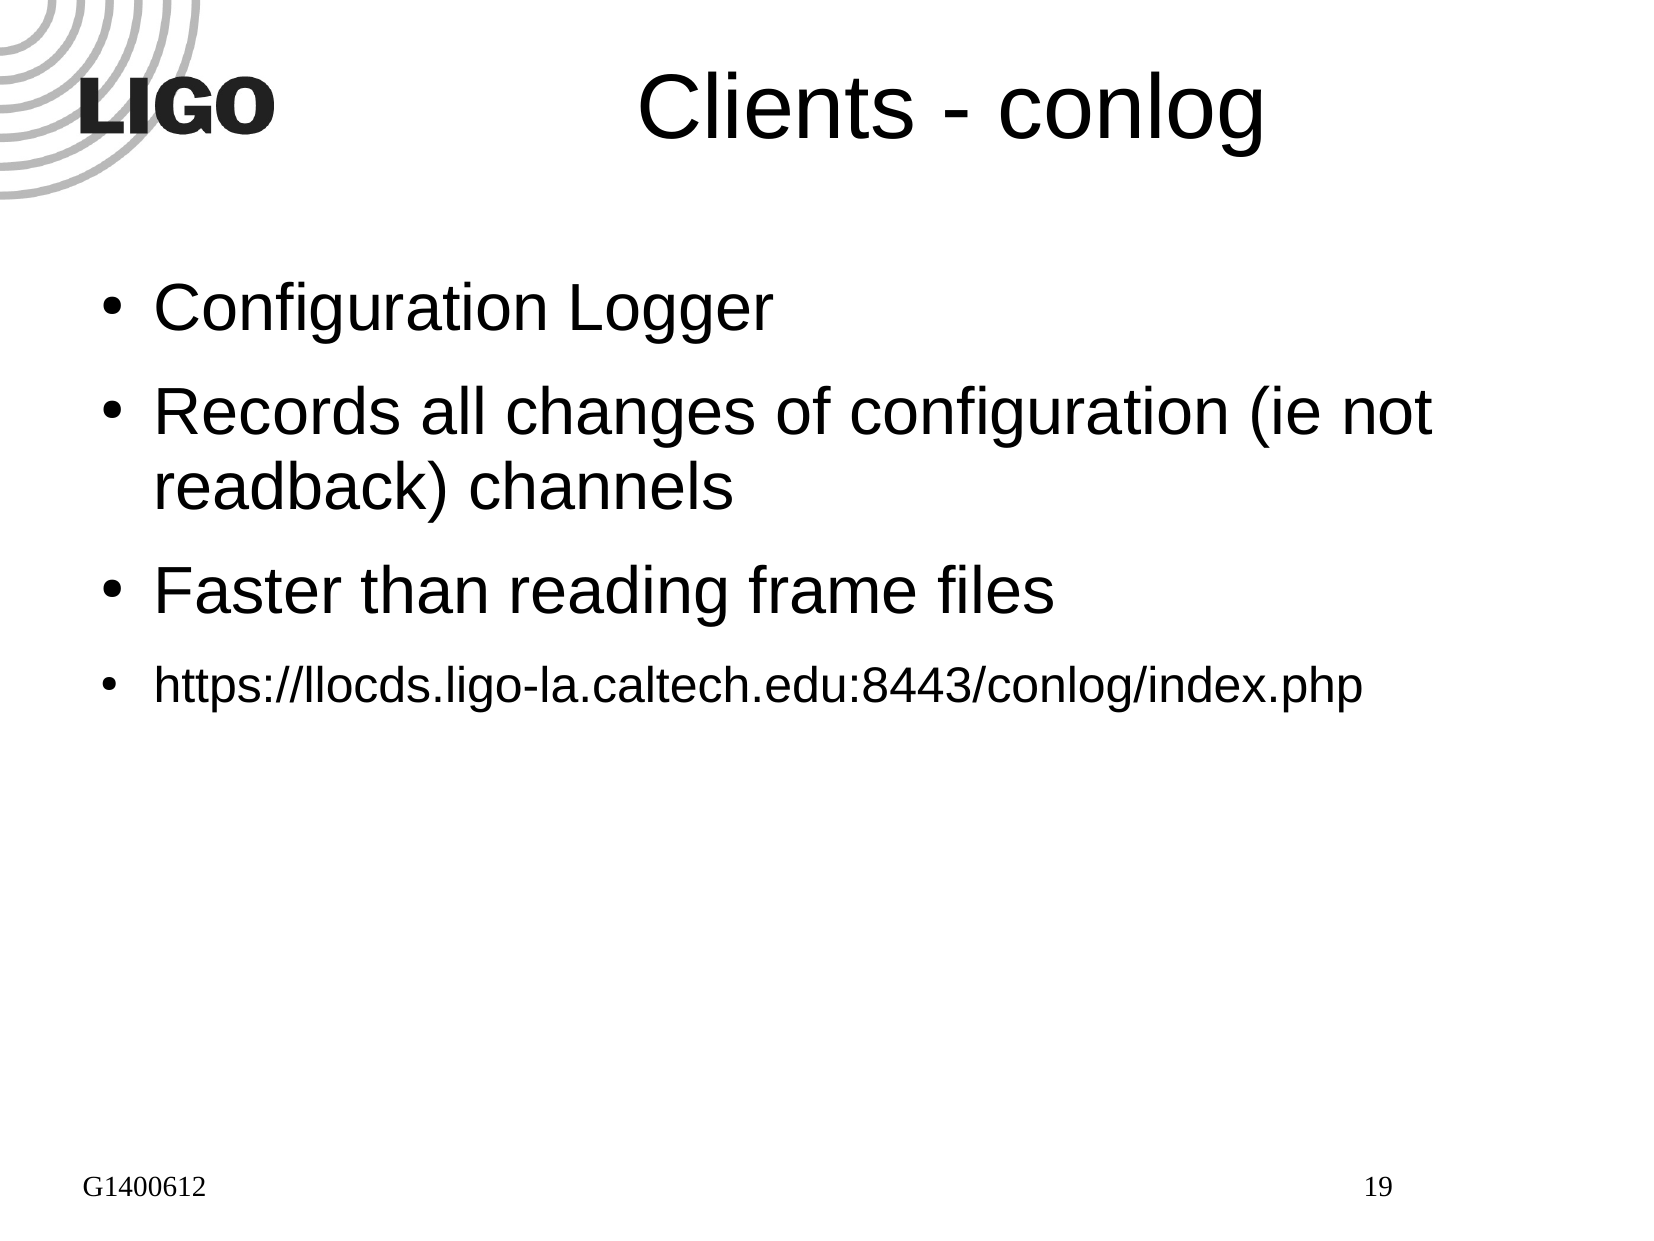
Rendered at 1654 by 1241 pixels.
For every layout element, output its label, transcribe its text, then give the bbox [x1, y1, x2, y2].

picture [0, 0, 274, 200]
title Clients - conlog [315, 2, 1591, 211]
list Configuration Logger Records all changes of configuration (ie not readback) channels Faster than reading frame files https://llocds.ligo-la.caltech.edu:8443/conlog/index.php [82, 270, 1538, 990]
